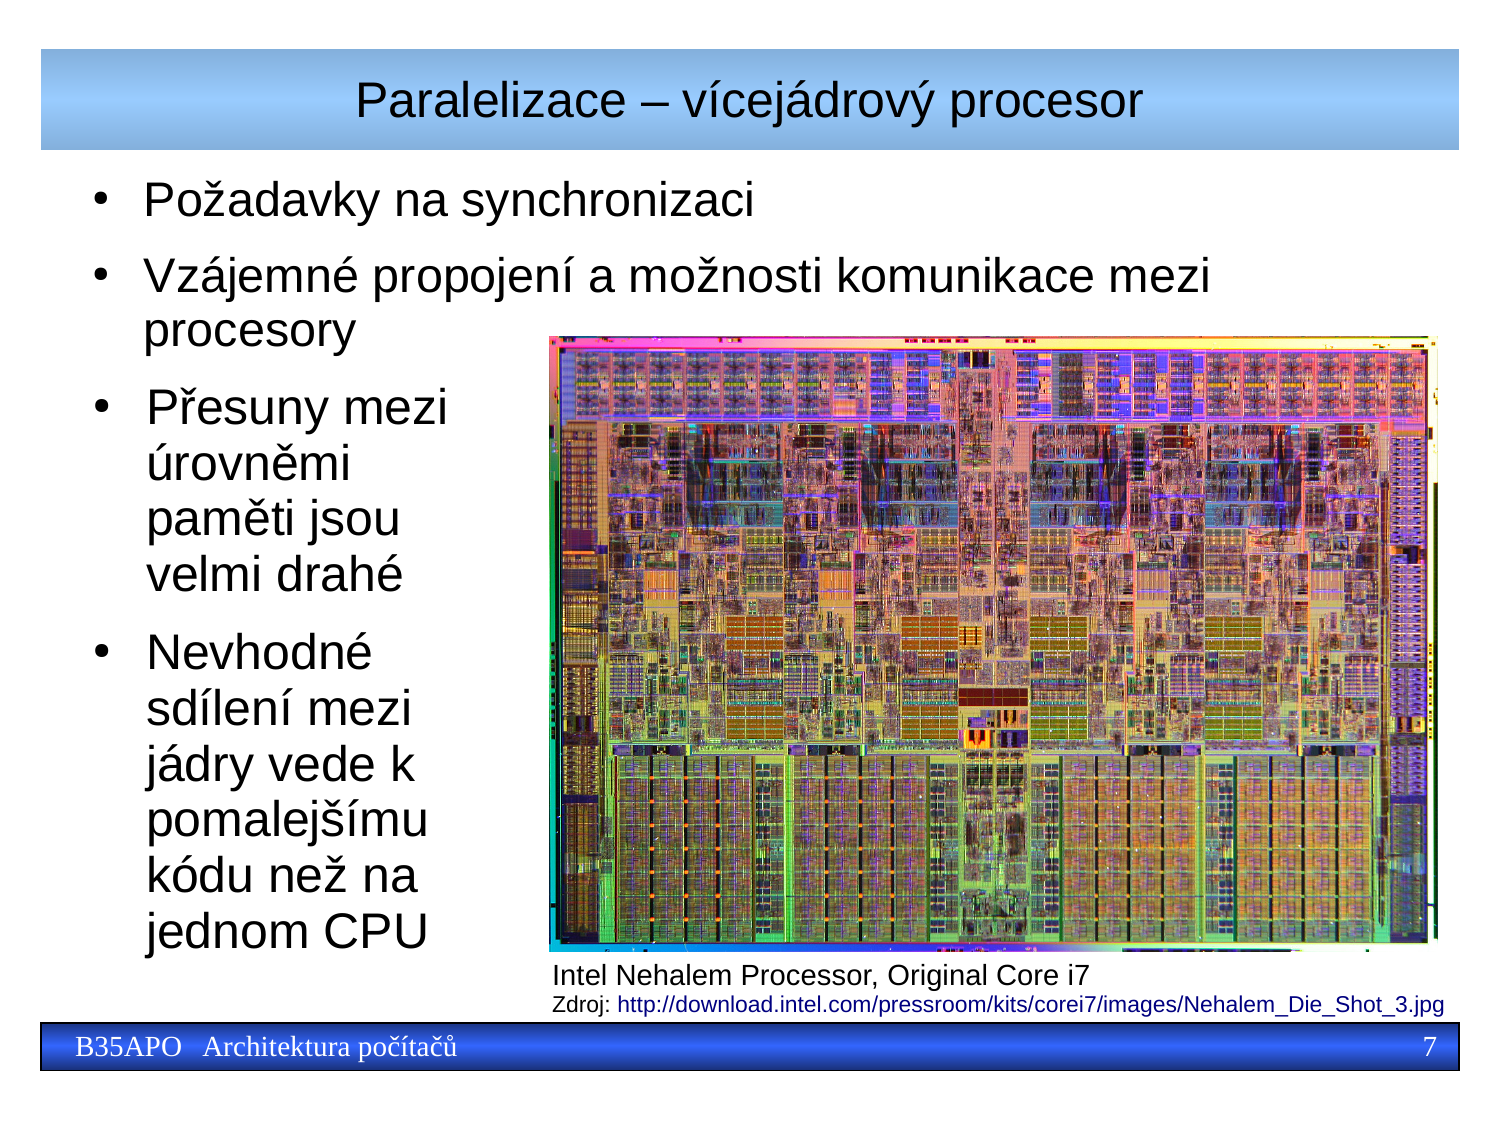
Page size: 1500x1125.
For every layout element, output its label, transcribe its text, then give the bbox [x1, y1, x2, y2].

title Paralelizace – vícejádrový procesor [41, 49, 1459, 150]
list Přesuny mezi úrovněmi paměti jsou velmi drahé Nevhodné sdílení mezi jádry vede k pomalejšímu kódu než na jednom CPU [75, 379, 500, 988]
list Požadavky na synchronizaci Vzájemné propojení a možnosti komunikace mezi procesory [75, 172, 1426, 413]
picture [549, 336, 1438, 951]
text_box Intel Nehalem Processor, Original Core i7 Zdroj: http://download.intel.com/pressroom/kits/corei7/images/Nehalem_Die_Shot_3.jpg [537, 951, 1463, 1051]
